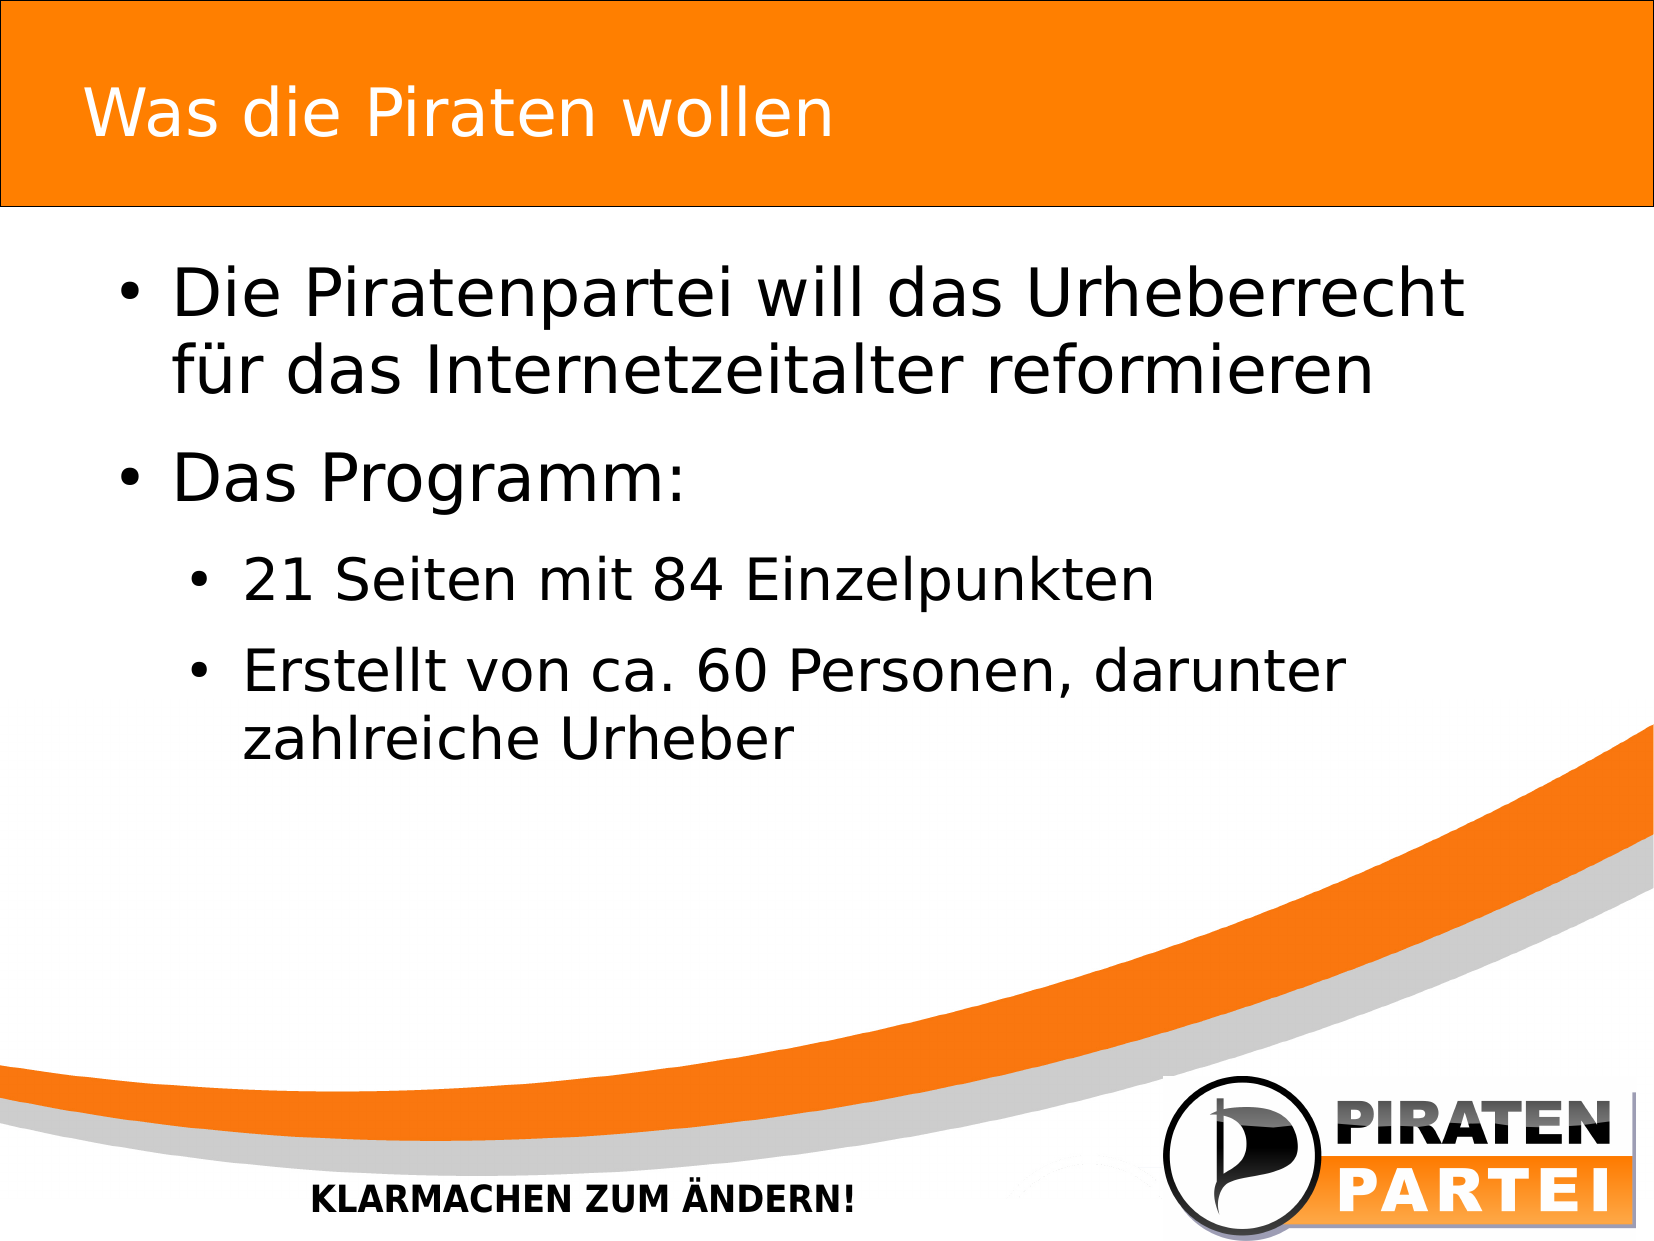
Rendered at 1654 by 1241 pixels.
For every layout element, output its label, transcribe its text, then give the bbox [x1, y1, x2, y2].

picture [745, 1190, 756, 1199]
title Was die Piraten wollen [82, 49, 1571, 178]
picture [0, 699, 1654, 1241]
list Die Piratenpartei will das Urheberrecht für das Internetzeitalter reformieren Das Programm: 21 Seiten mit 84 Einzelpunkten Erstellt von ca. 60 Personen, darunter zahlreiche Urheber [82, 236, 1571, 1055]
picture [796, 1190, 803, 1197]
picture [392, 1190, 399, 1197]
